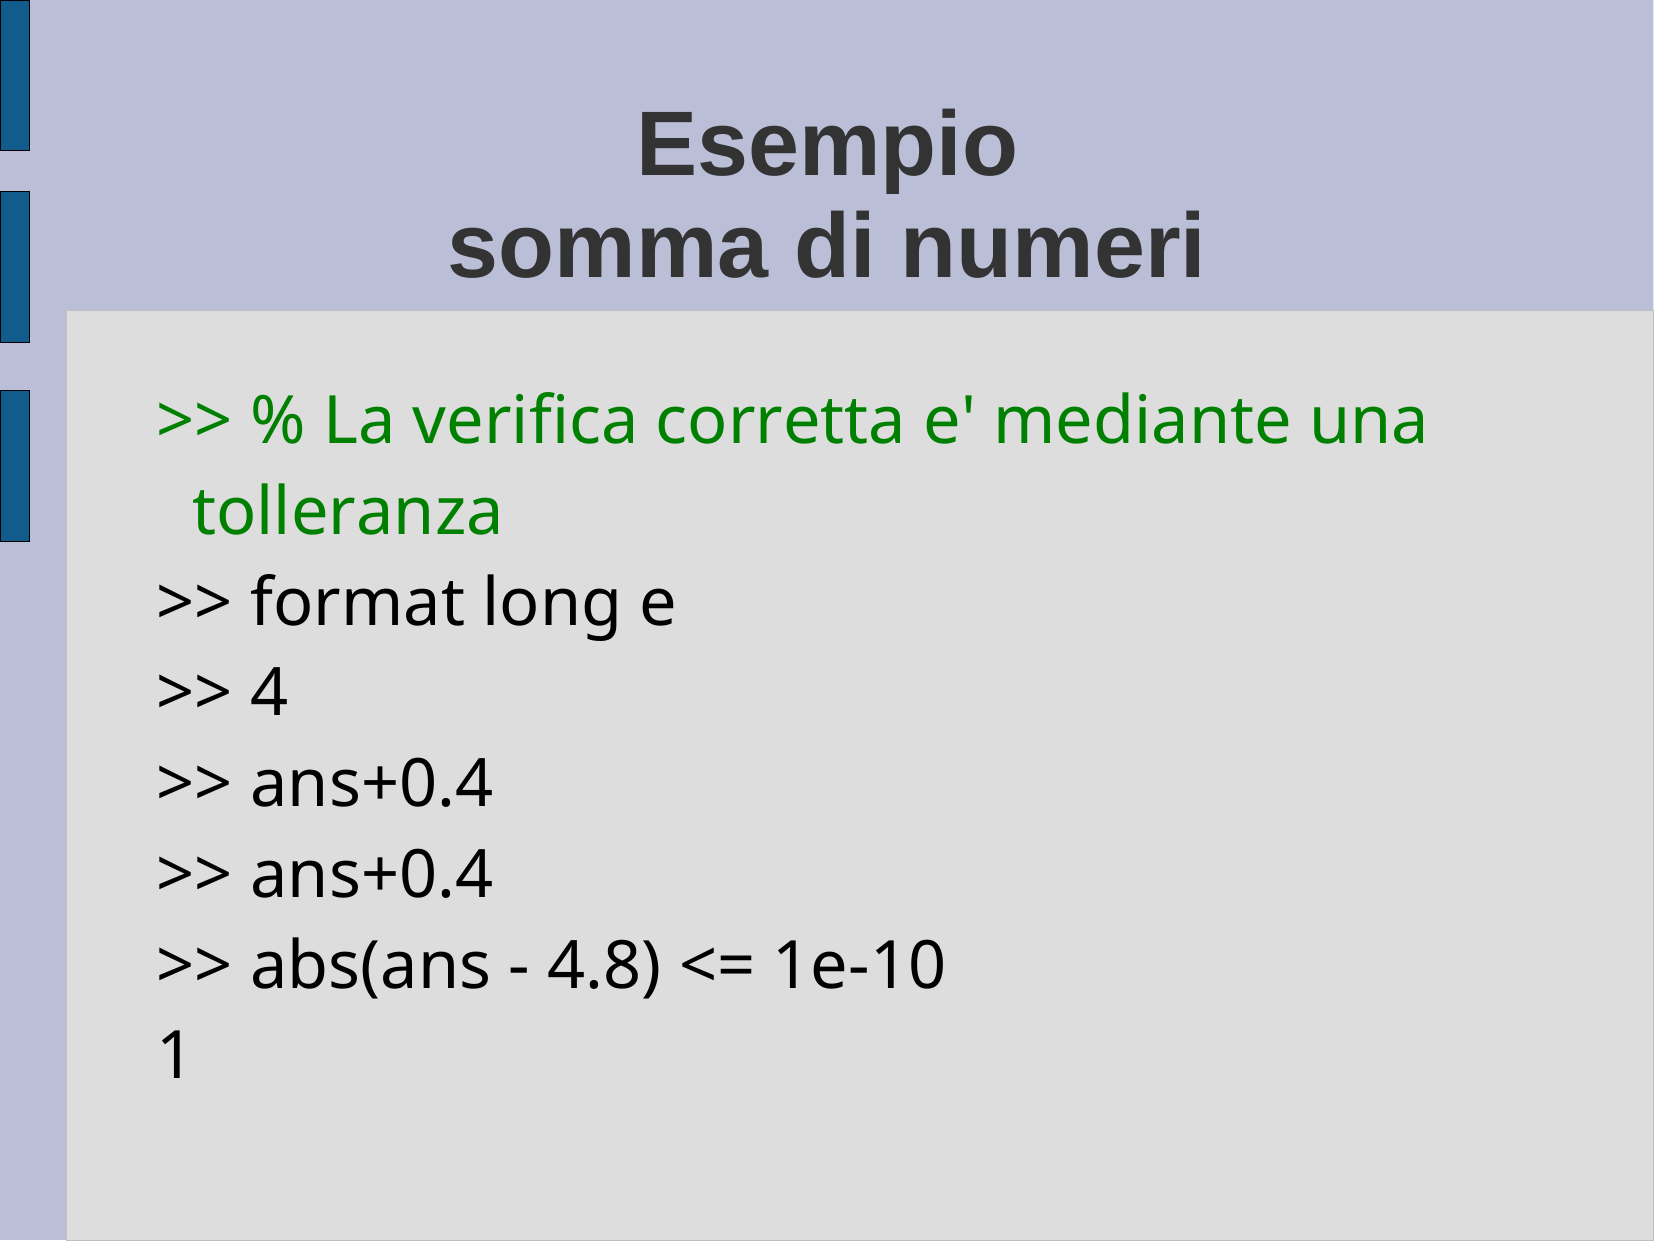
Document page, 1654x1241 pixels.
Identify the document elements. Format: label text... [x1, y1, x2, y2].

title Esempio somma di numeri [121, 92, 1534, 298]
subtitle >> % La verifica corretta e' mediante una tolleranza >> format long e >> 4 >> ans+0.4 >> ans+0.4 >> abs(ans - 4.8) <= 1e-10 1 [121, 352, 1534, 1119]
